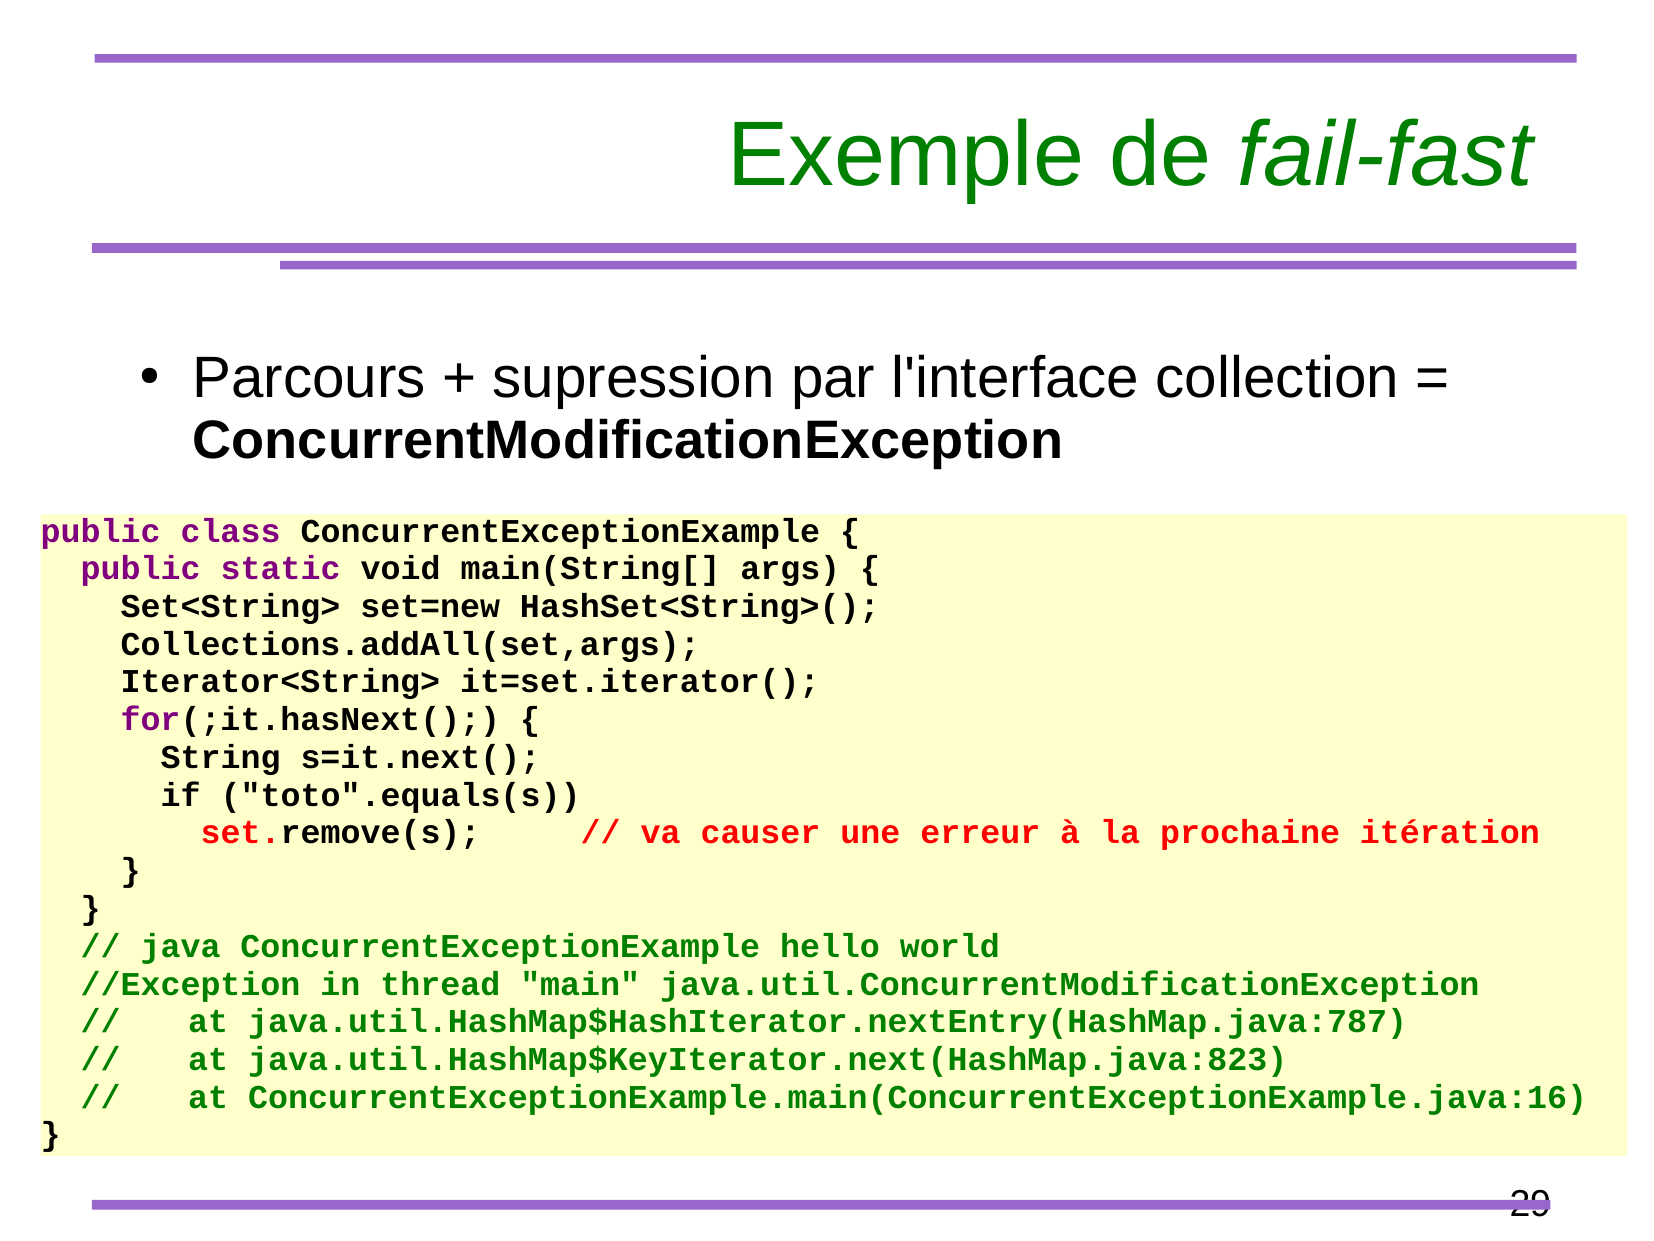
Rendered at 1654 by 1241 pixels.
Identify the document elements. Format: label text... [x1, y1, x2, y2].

title Exemple de fail-fast [121, 49, 1534, 257]
text_box public class ConcurrentExceptionExample { public static void main(String[] args) { Set<String> set=new HashSet<String>(); Collections.addAll(set,args); Iterator<String> it=set.iterator(); for(;it.hasNext();) { String s=it.next(); if ("toto".equals(s)) set.remove(s); // va causer une erreur à la prochaine itération } } // java ConcurrentExceptionExample hello world //Exception in thread "main" java.util.ConcurrentModificationException // at java.util.HashMap$HashIterator.nextEntry(HashMap.java:787) // at java.util.HashMap$KeyIterator.next(HashMap.java:823) // at ConcurrentExceptionExample.main(ConcurrentExceptionExample.java:16) } [40, 514, 1628, 1156]
list Parcours + supression par l'interface collection = ConcurrentModificationException [121, 344, 1534, 493]
